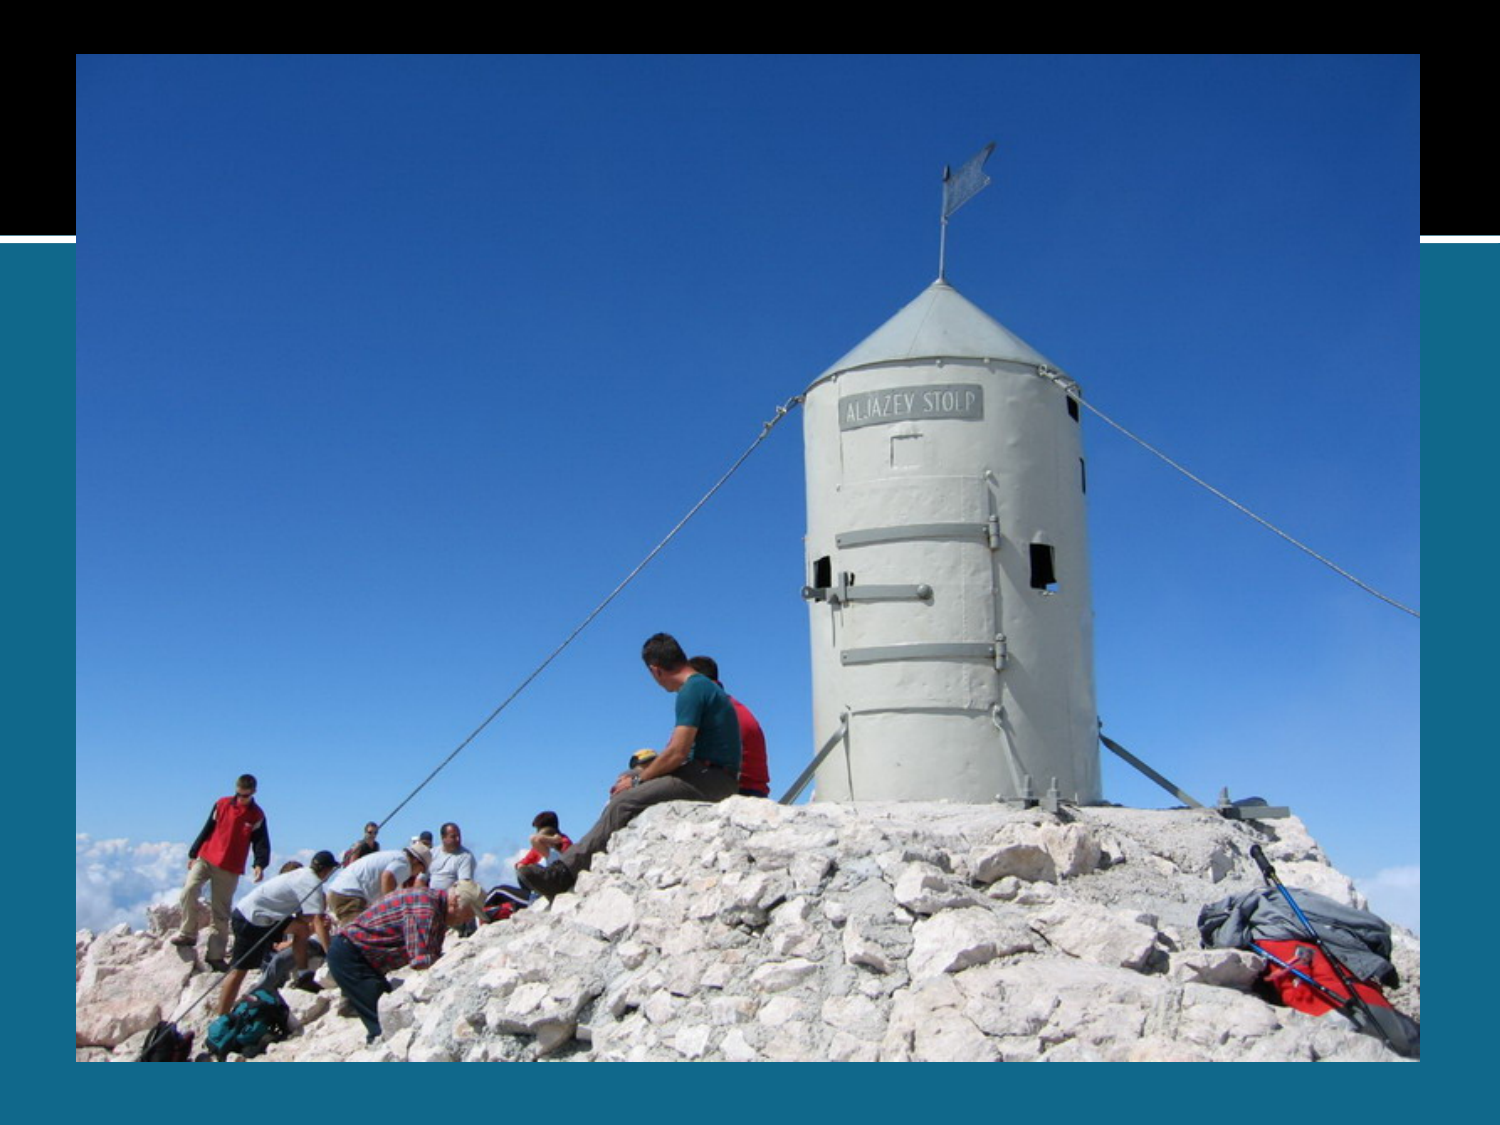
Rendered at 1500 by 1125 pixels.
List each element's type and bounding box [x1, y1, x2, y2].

picture [76, 54, 1420, 1062]
